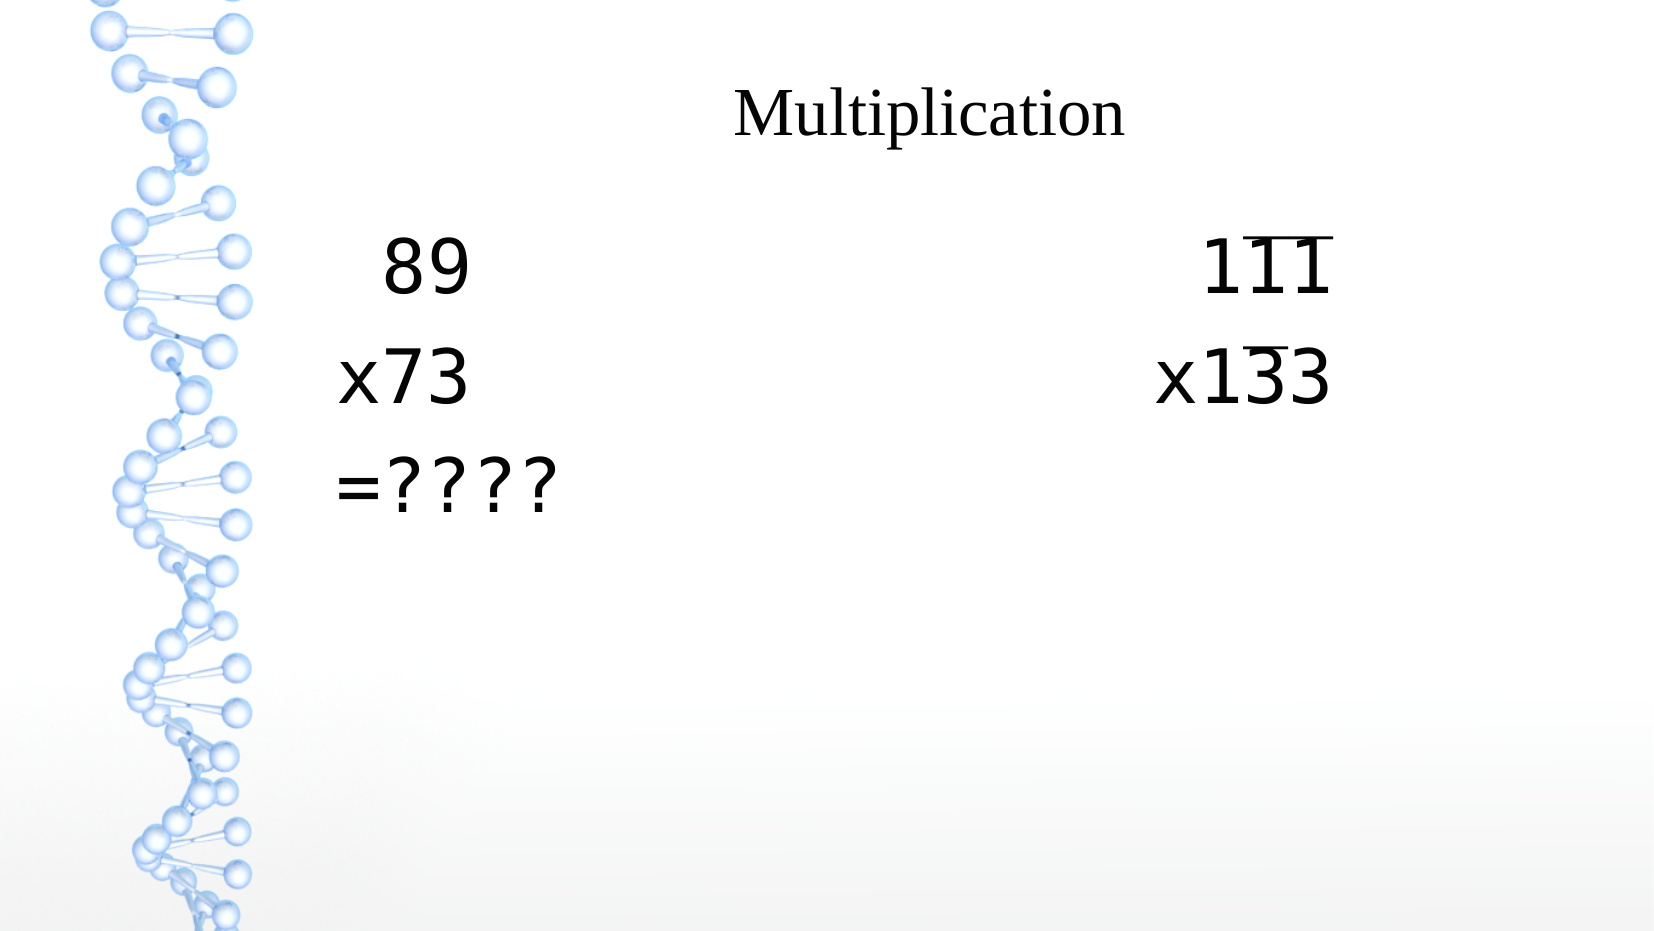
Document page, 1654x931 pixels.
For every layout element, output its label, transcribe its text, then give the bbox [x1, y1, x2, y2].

title Multiplication [265, 35, 1595, 189]
picture [0, 0, 1654, 931]
list 1̅1̅1 x1̅33 [946, 224, 1595, 764]
list 89 x73 =???? [265, 224, 915, 764]
